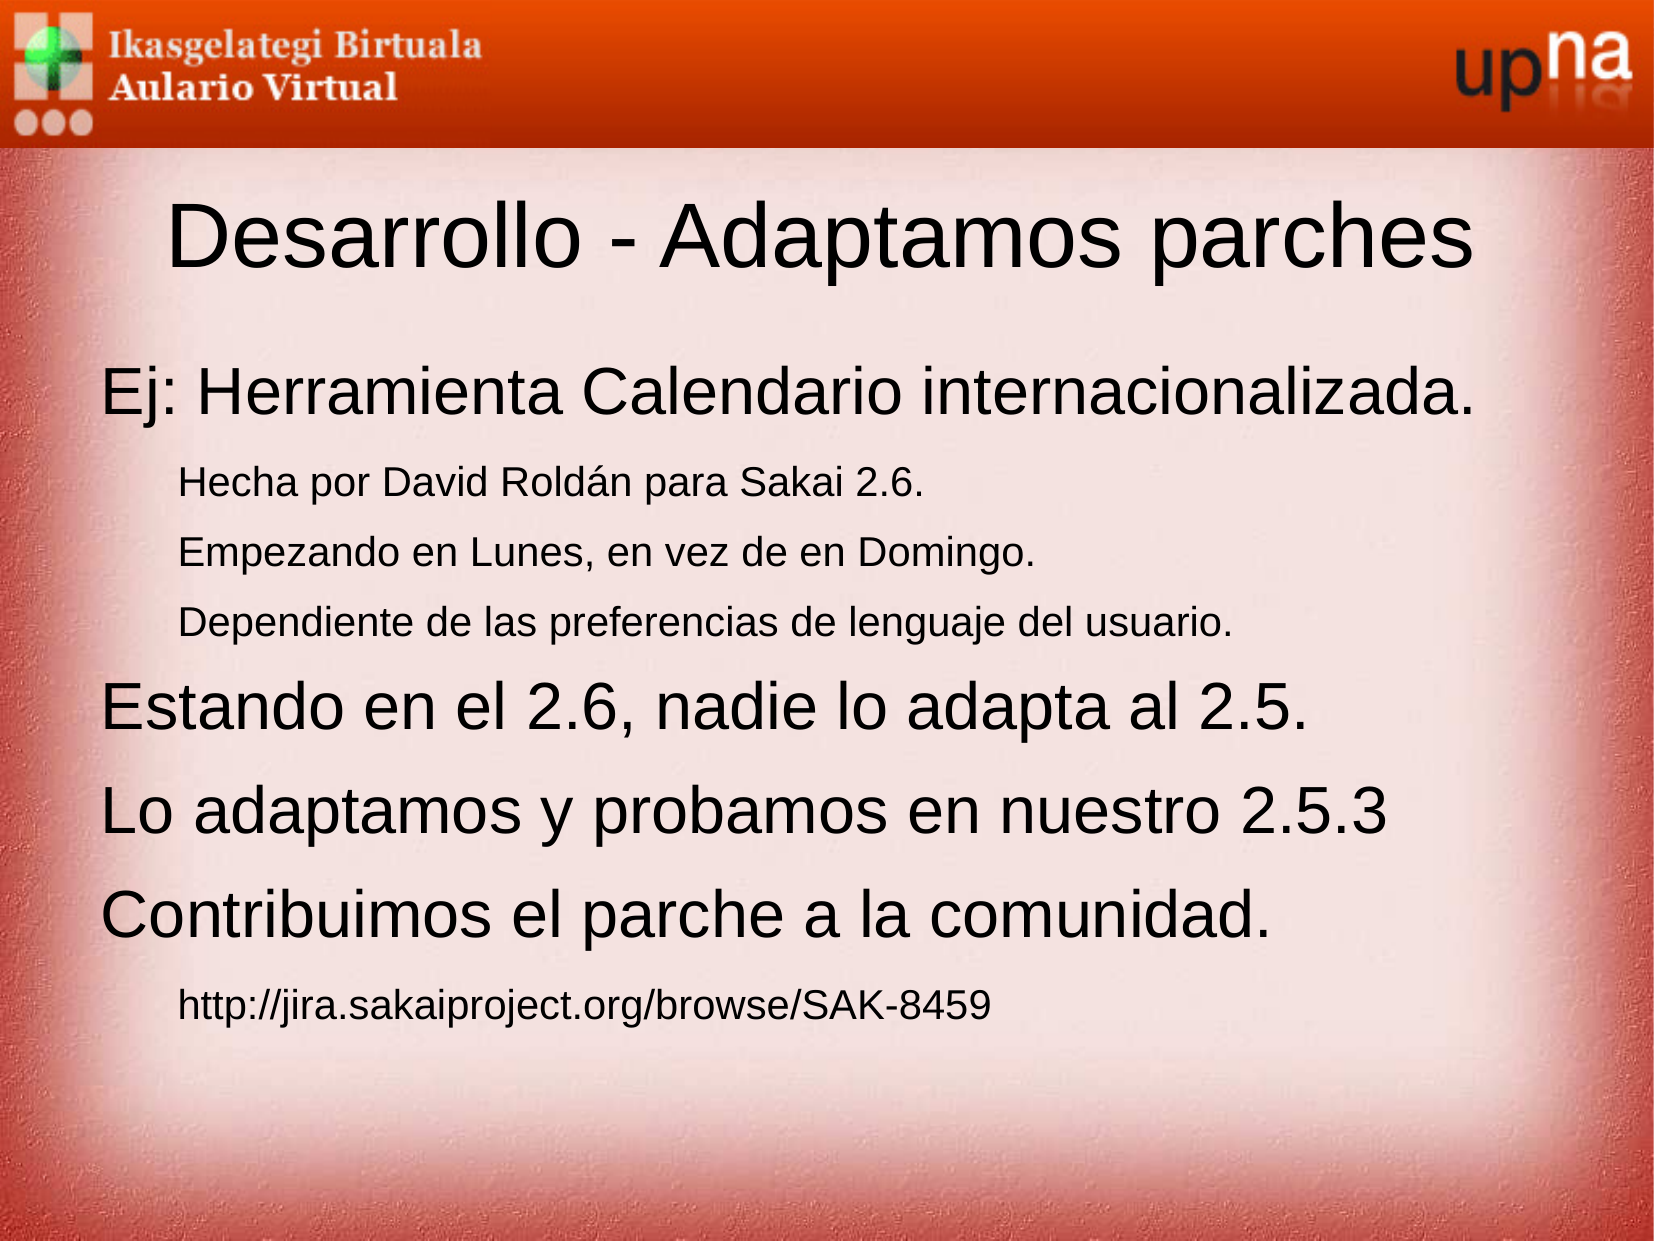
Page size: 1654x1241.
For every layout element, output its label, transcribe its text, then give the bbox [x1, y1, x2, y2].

title Desarrollo - Adaptamos parches [77, 147, 1565, 325]
list Ej: Herramienta Calendario internacionalizada. Hecha por David Roldán para Sakai 2.6. Empezando en Lunes, en vez de en Domingo. Dependiente de las preferencias de lenguaje del usuario. Estando en el 2.6, nadie lo adapta al 2.5. Lo adaptamos y probamos en nuestro 2.5.3 Contribuimos el parche a la comunidad. http://jira.sakaiproject.org/browse/SAK-8459 [83, 354, 1572, 1095]
picture [0, 0, 1654, 1241]
